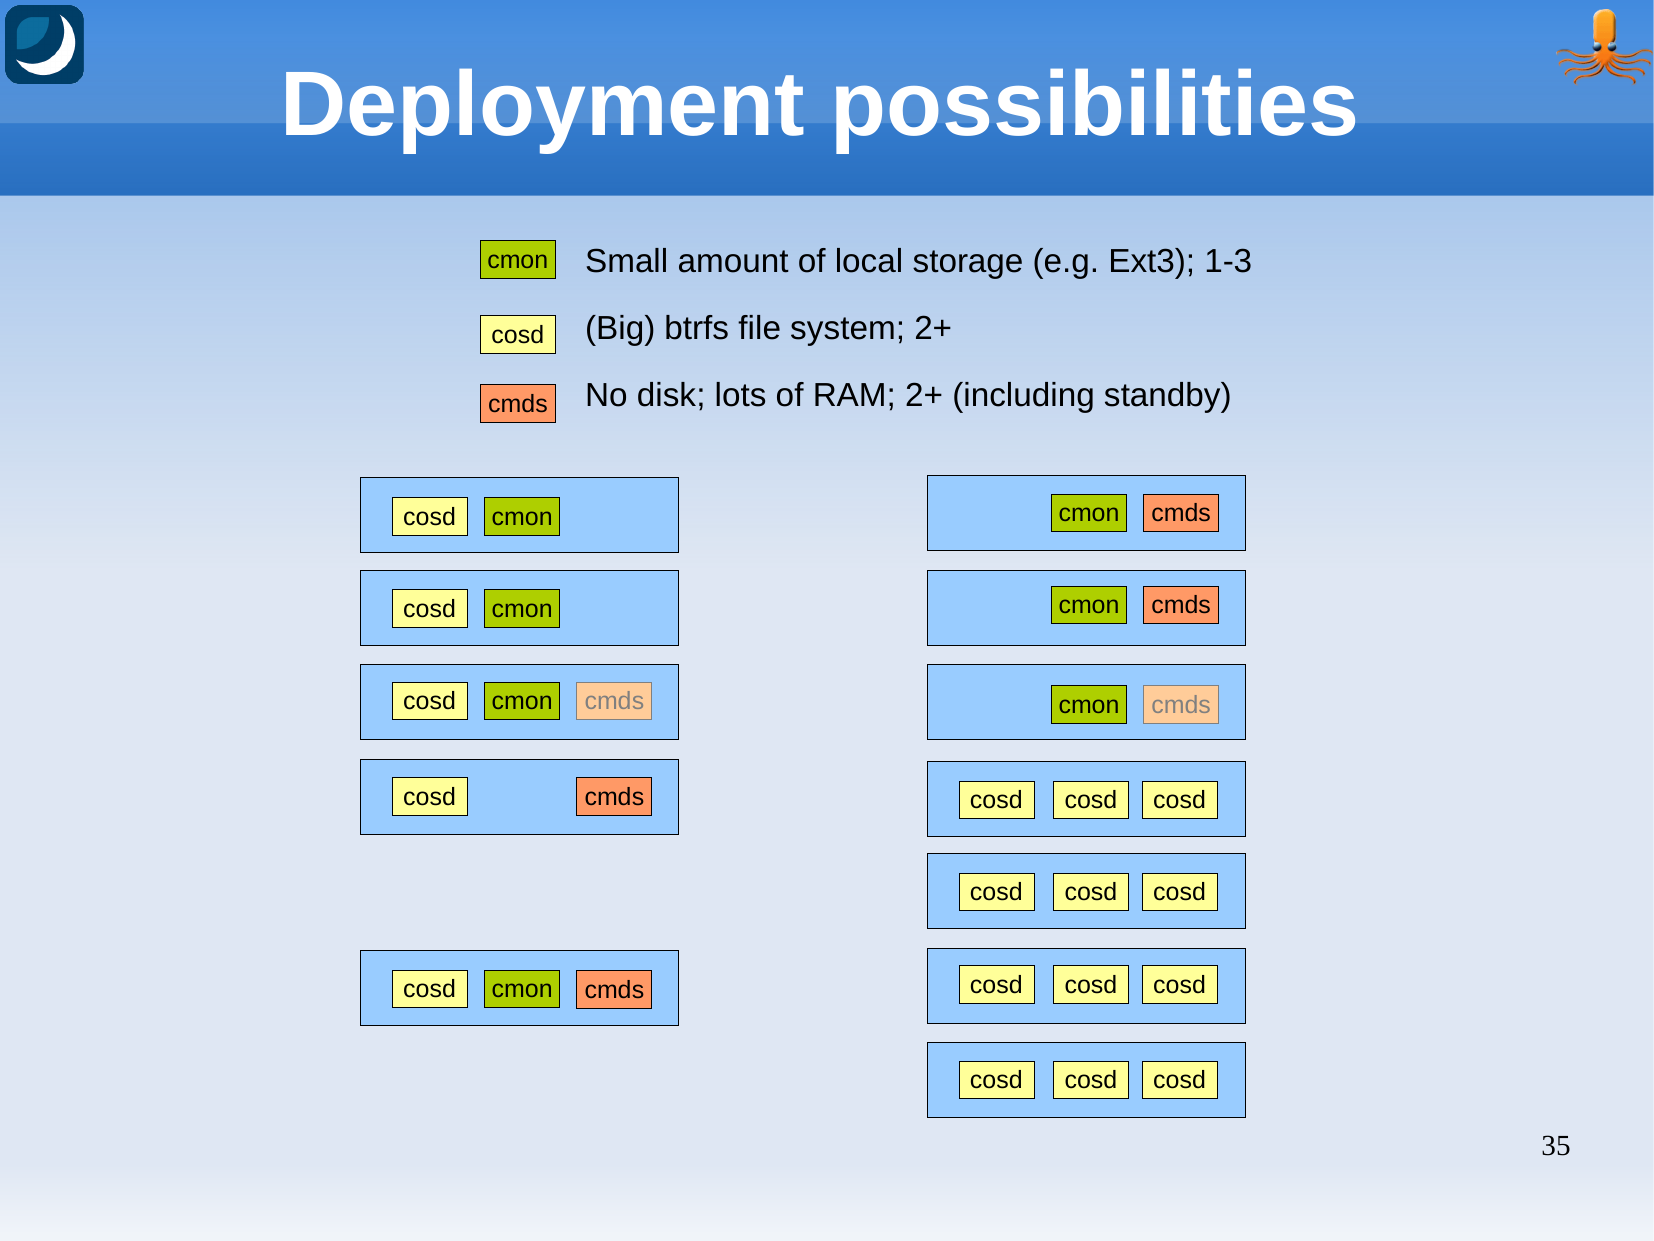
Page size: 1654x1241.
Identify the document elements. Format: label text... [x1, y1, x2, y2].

picture [0, 0, 1654, 1241]
text_box cmds [1143, 494, 1219, 532]
text_box cmon [1051, 586, 1127, 624]
text_box cosd [1053, 965, 1129, 1004]
text_box cosd [1053, 873, 1129, 911]
text_box cosd [1142, 1061, 1218, 1099]
text_box cmon [484, 970, 560, 1008]
text_box cmon [484, 682, 560, 720]
text_box cosd [1142, 965, 1218, 1004]
text_box [927, 853, 1246, 929]
text_box [927, 761, 1246, 837]
text_box [360, 759, 514, 835]
text_box cmds [576, 970, 652, 1009]
list Small amount of local storage (e.g. Ext3); 1-3 (Big) btrfs file system; 2+ No disk; lots of RAM; 2+ (including standby) [514, 242, 1320, 1062]
text_box cosd [506, 331, 514, 342]
text_box cmon [1051, 685, 1127, 724]
text_box [360, 570, 514, 646]
text_box cosd [392, 777, 468, 816]
text_box cosd [1053, 1061, 1129, 1099]
text_box cosd [392, 589, 468, 628]
text_box cmds [1143, 586, 1219, 624]
text_box cmds [576, 777, 652, 816]
text_box cmon [480, 240, 556, 279]
text_box cmon [484, 589, 560, 628]
text_box cosd [392, 682, 468, 720]
text_box cosd [959, 781, 1035, 819]
text_box [360, 477, 514, 553]
text_box cmon [1051, 494, 1127, 532]
text_box cmon [484, 497, 514, 536]
text_box [360, 950, 679, 1026]
text_box cosd [1053, 781, 1129, 819]
text_box cosd [959, 873, 1035, 911]
text_box [927, 1062, 1246, 1118]
text_box cosd [1142, 873, 1218, 911]
text_box [927, 948, 1246, 1024]
text_box [360, 664, 514, 740]
text_box cosd [959, 1061, 1035, 1099]
text_box cosd [480, 315, 514, 354]
text_box cosd [392, 497, 468, 536]
title Deployment possibilities [76, 0, 1565, 208]
text_box cosd [1142, 781, 1218, 819]
text_box cmds [480, 384, 514, 423]
text_box cmds [1143, 685, 1219, 724]
text_box cosd [392, 970, 468, 1008]
text_box cosd [959, 965, 1035, 1004]
